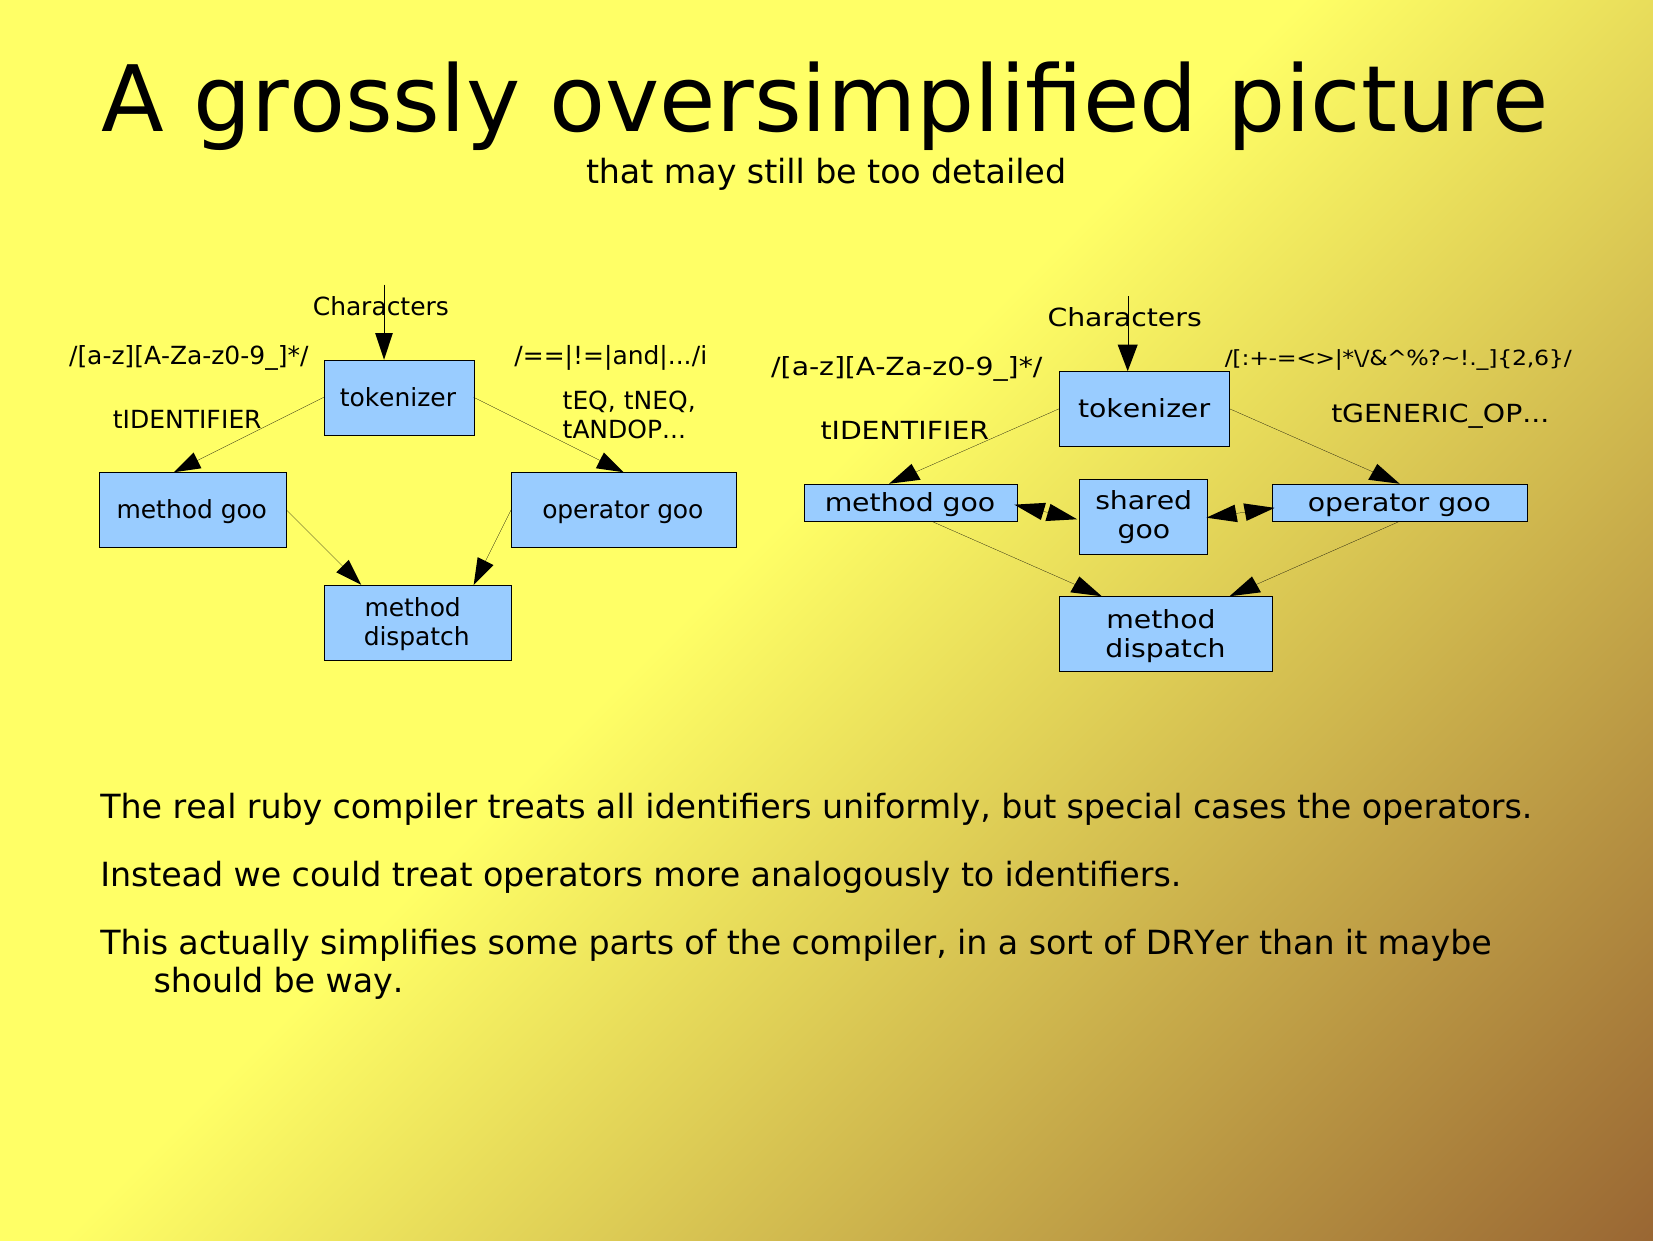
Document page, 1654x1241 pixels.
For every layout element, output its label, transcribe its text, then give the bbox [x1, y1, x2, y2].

title A grossly oversimplified picture that may still be too detailed [82, 45, 1571, 192]
list The real ruby compiler treats all identifiers uniformly, but special cases the operators. Instead we could treat operators more analogously to identifiers. This actually simplifies some parts of the compiler, in a sort of DRYer than it maybe should be way. [82, 787, 1571, 1109]
chart [23, 284, 1574, 676]
